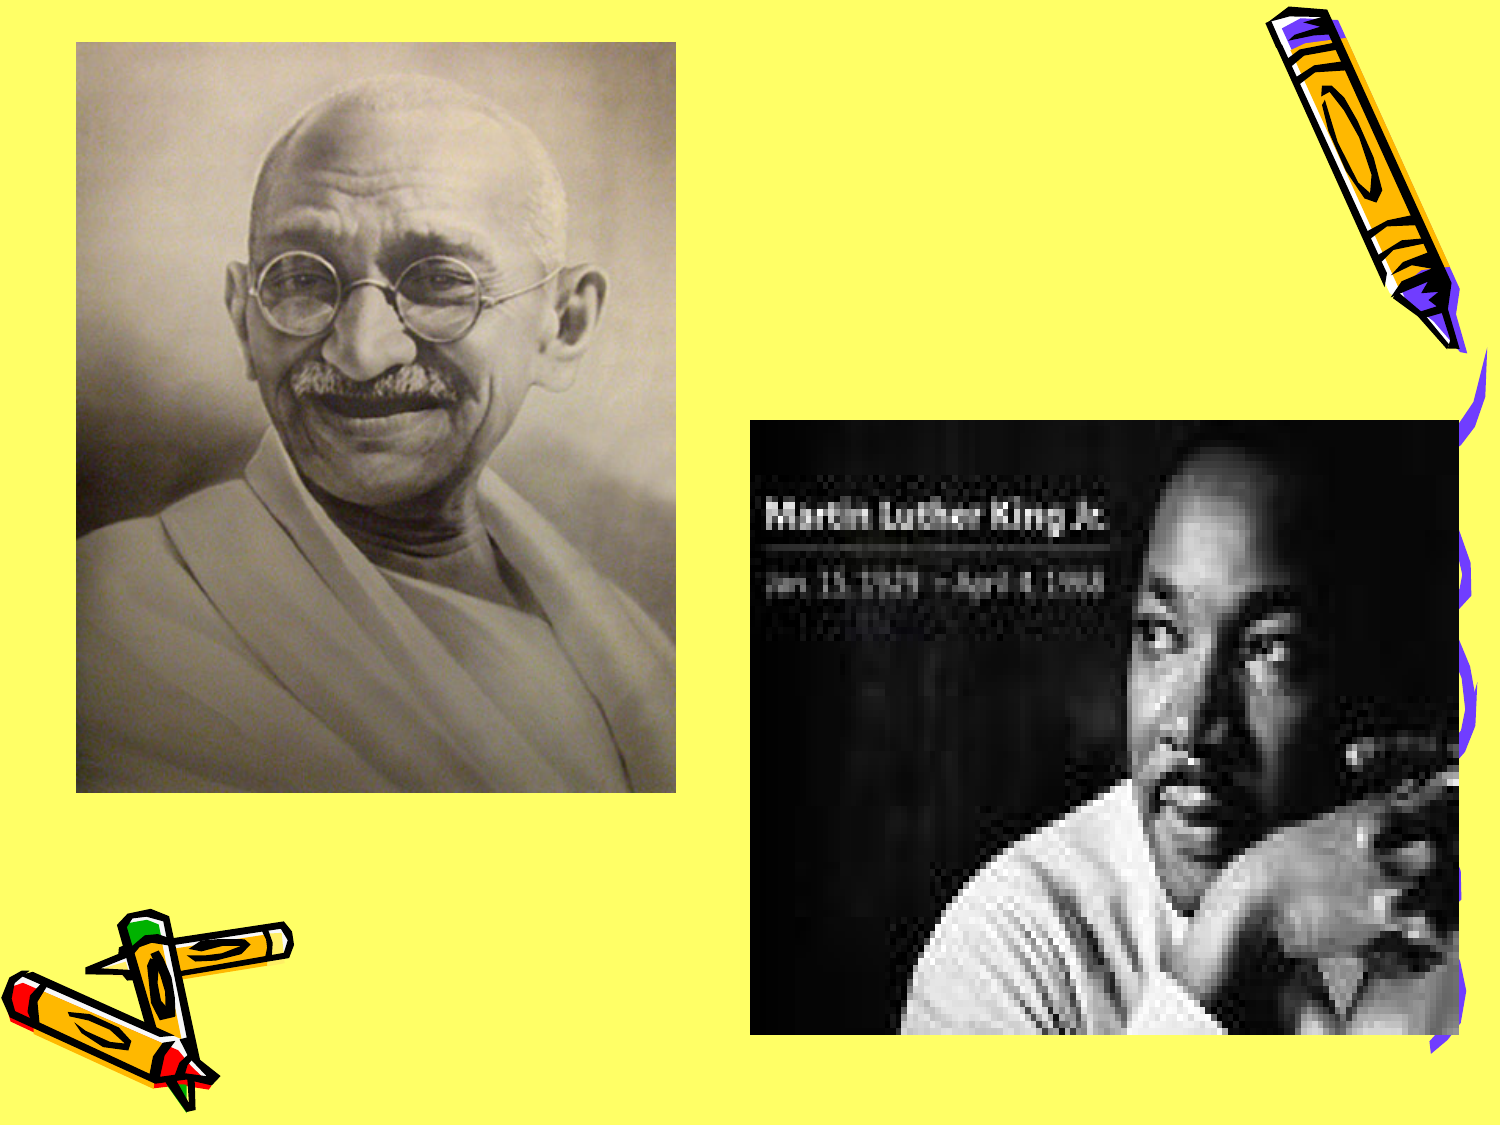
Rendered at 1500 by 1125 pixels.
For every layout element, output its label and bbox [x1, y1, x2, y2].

picture [76, 42, 676, 793]
picture [750, 420, 1459, 1035]
